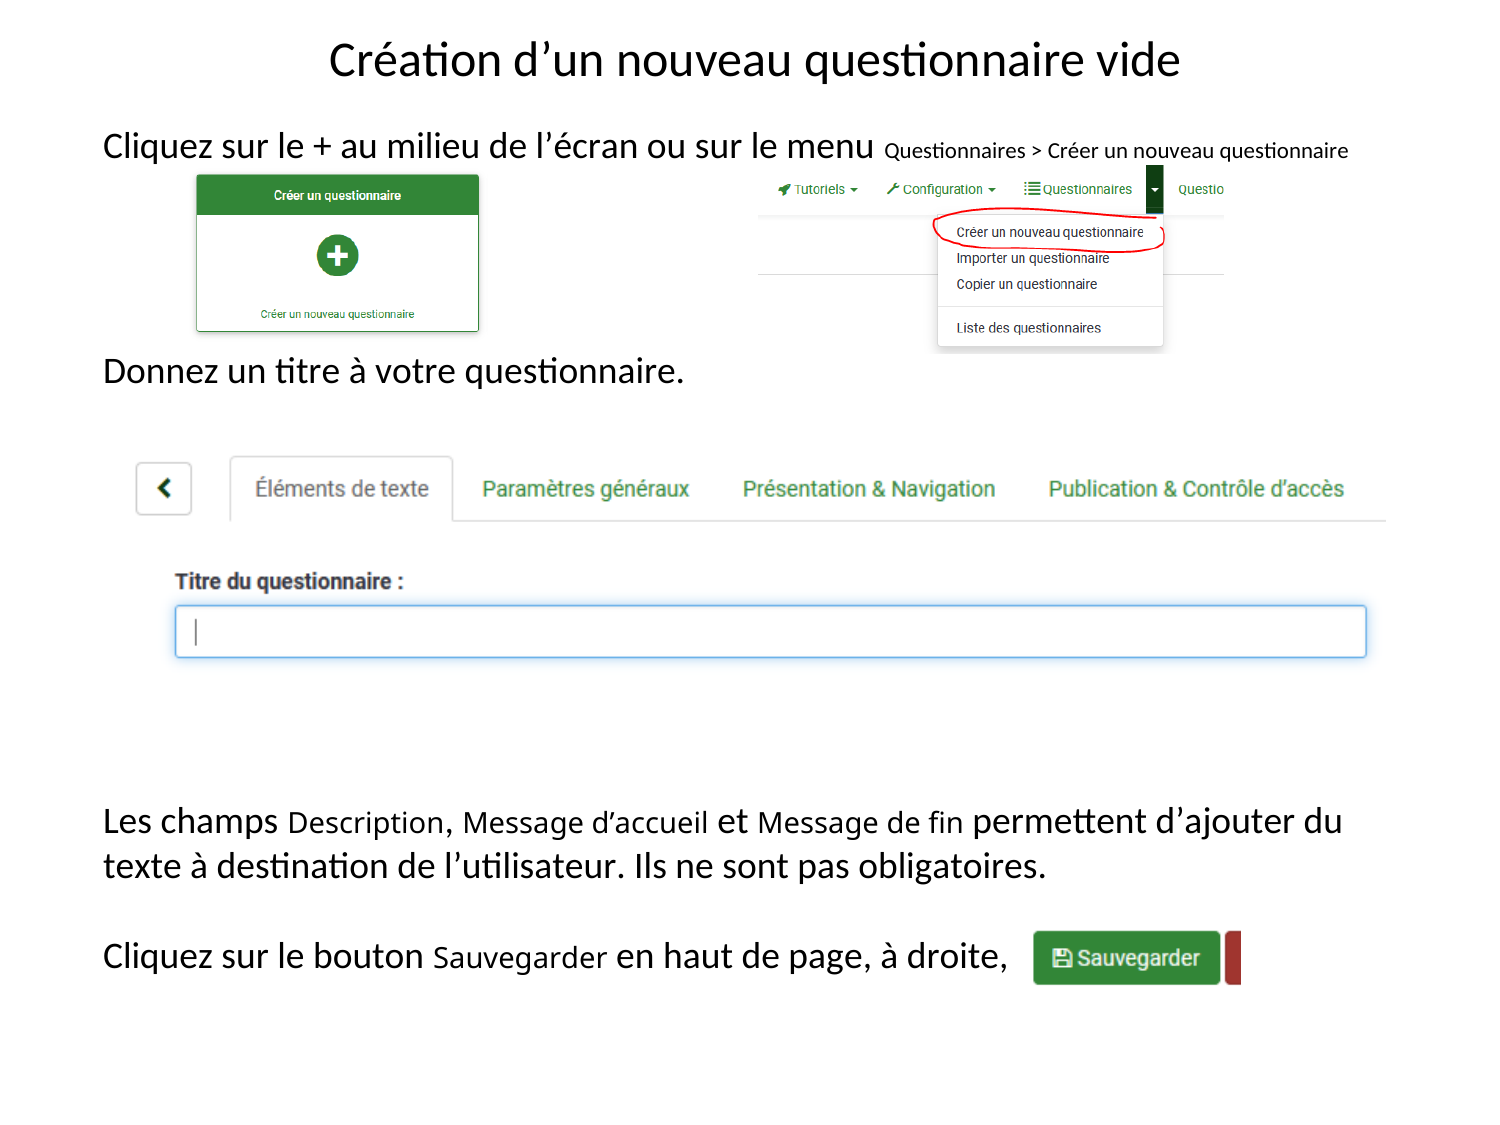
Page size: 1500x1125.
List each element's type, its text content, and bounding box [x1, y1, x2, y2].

picture [1018, 917, 1241, 993]
picture [758, 165, 1224, 354]
picture [114, 431, 1386, 693]
text_box Cliquez sur le + au milieu de l’écran ou sur le menu Questionnaires > Créer un nouveau questionnaire Donnez un titre à votre questionnaire. Les champs Description, Message d’accueil et Message de fin permettent d’ajouter du texte à destination de l’utilisateur. Ils ne sont pas obligatoires. Cliquez sur le bouton Sauvegarder en haut de page, à droite, [88, 113, 1400, 1029]
picture [171, 160, 488, 342]
text_box Création d’un nouveau questionnaire vide [41, 18, 1471, 95]
